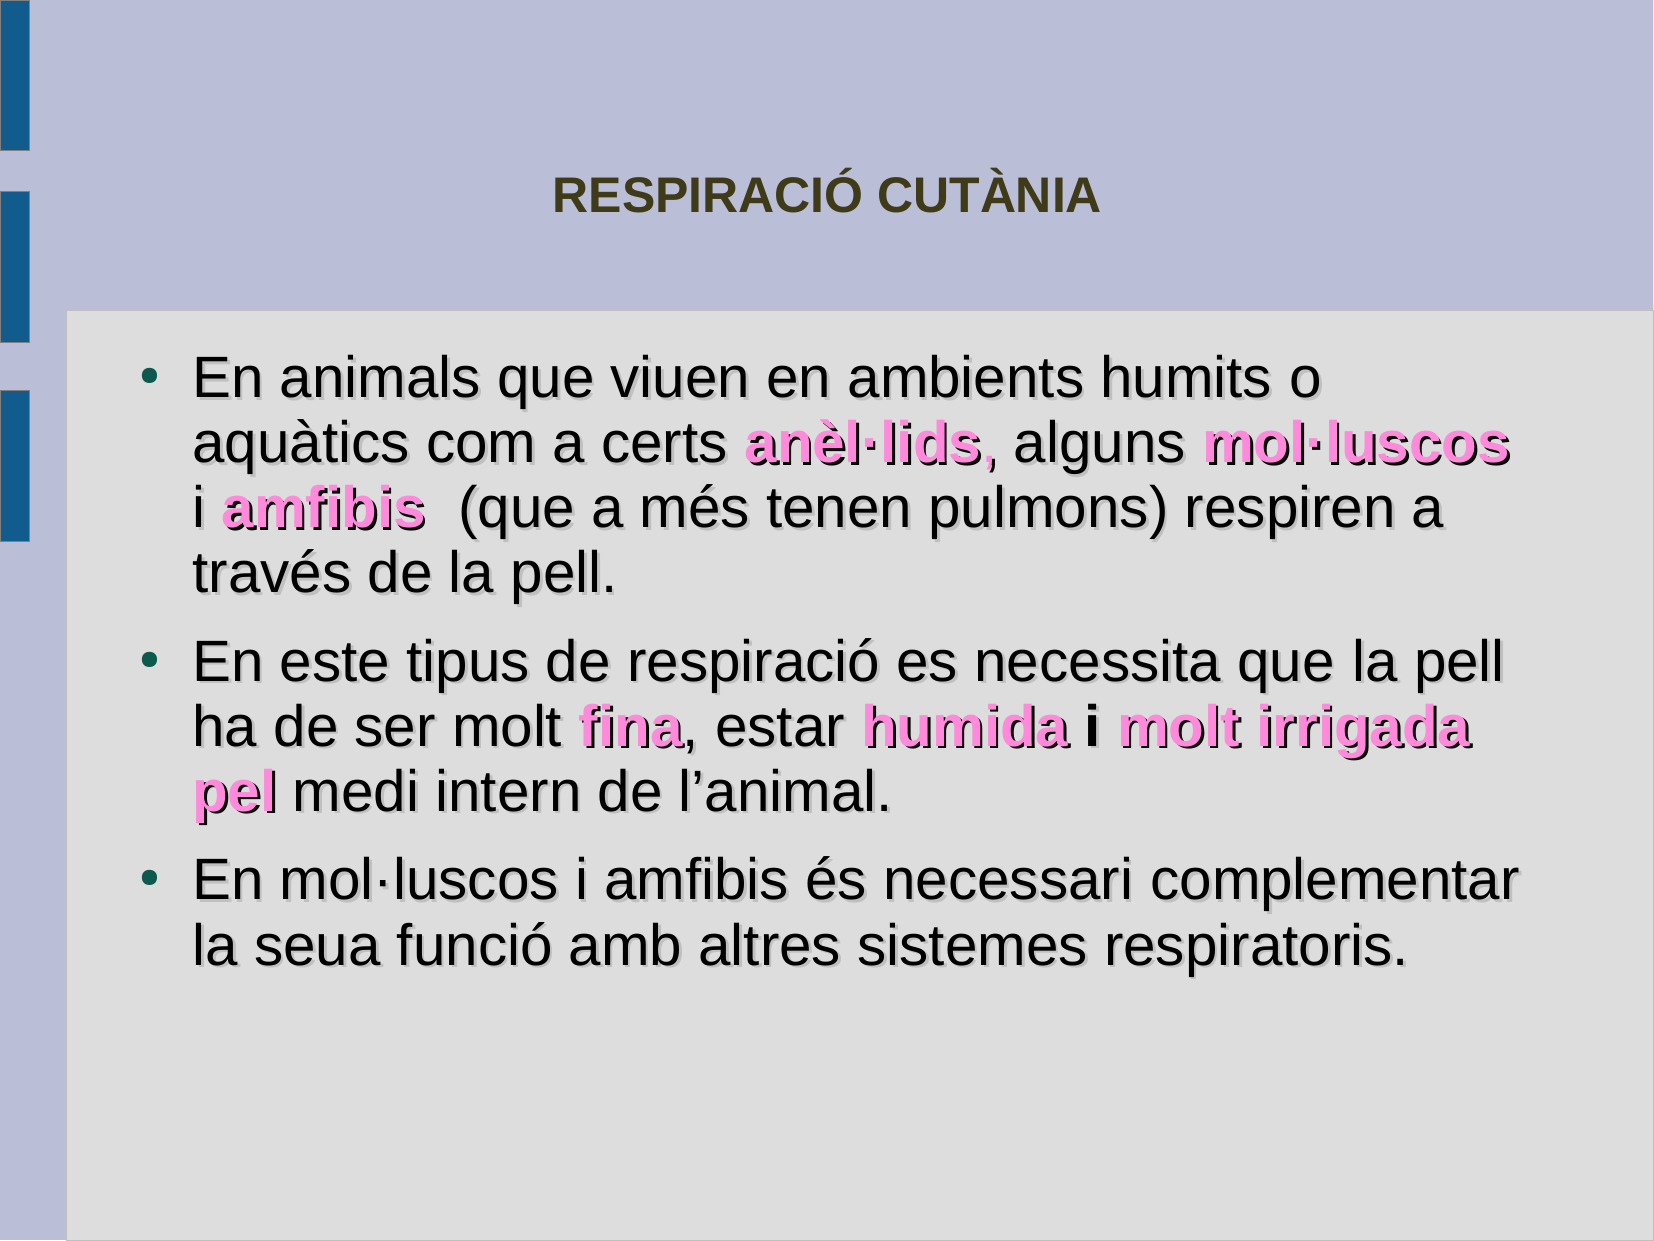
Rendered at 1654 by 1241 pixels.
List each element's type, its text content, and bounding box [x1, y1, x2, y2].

title RESPIRACIÓ CUTÀNIA [121, 91, 1534, 299]
list En animals que viuen en ambients humits o aquàtics com a certs anèl·lids, alguns mol·luscos i amfibis (que a més tenen pulmons) respiren a través de la pell. En este tipus de respiració es necessita que la pell ha de ser molt fina, estar humida i molt irrigada pel medi intern de l’animal. En mol·luscos i amfibis és necessari complementar la seua funció amb altres sistemes respiratoris. [121, 344, 1534, 1127]
